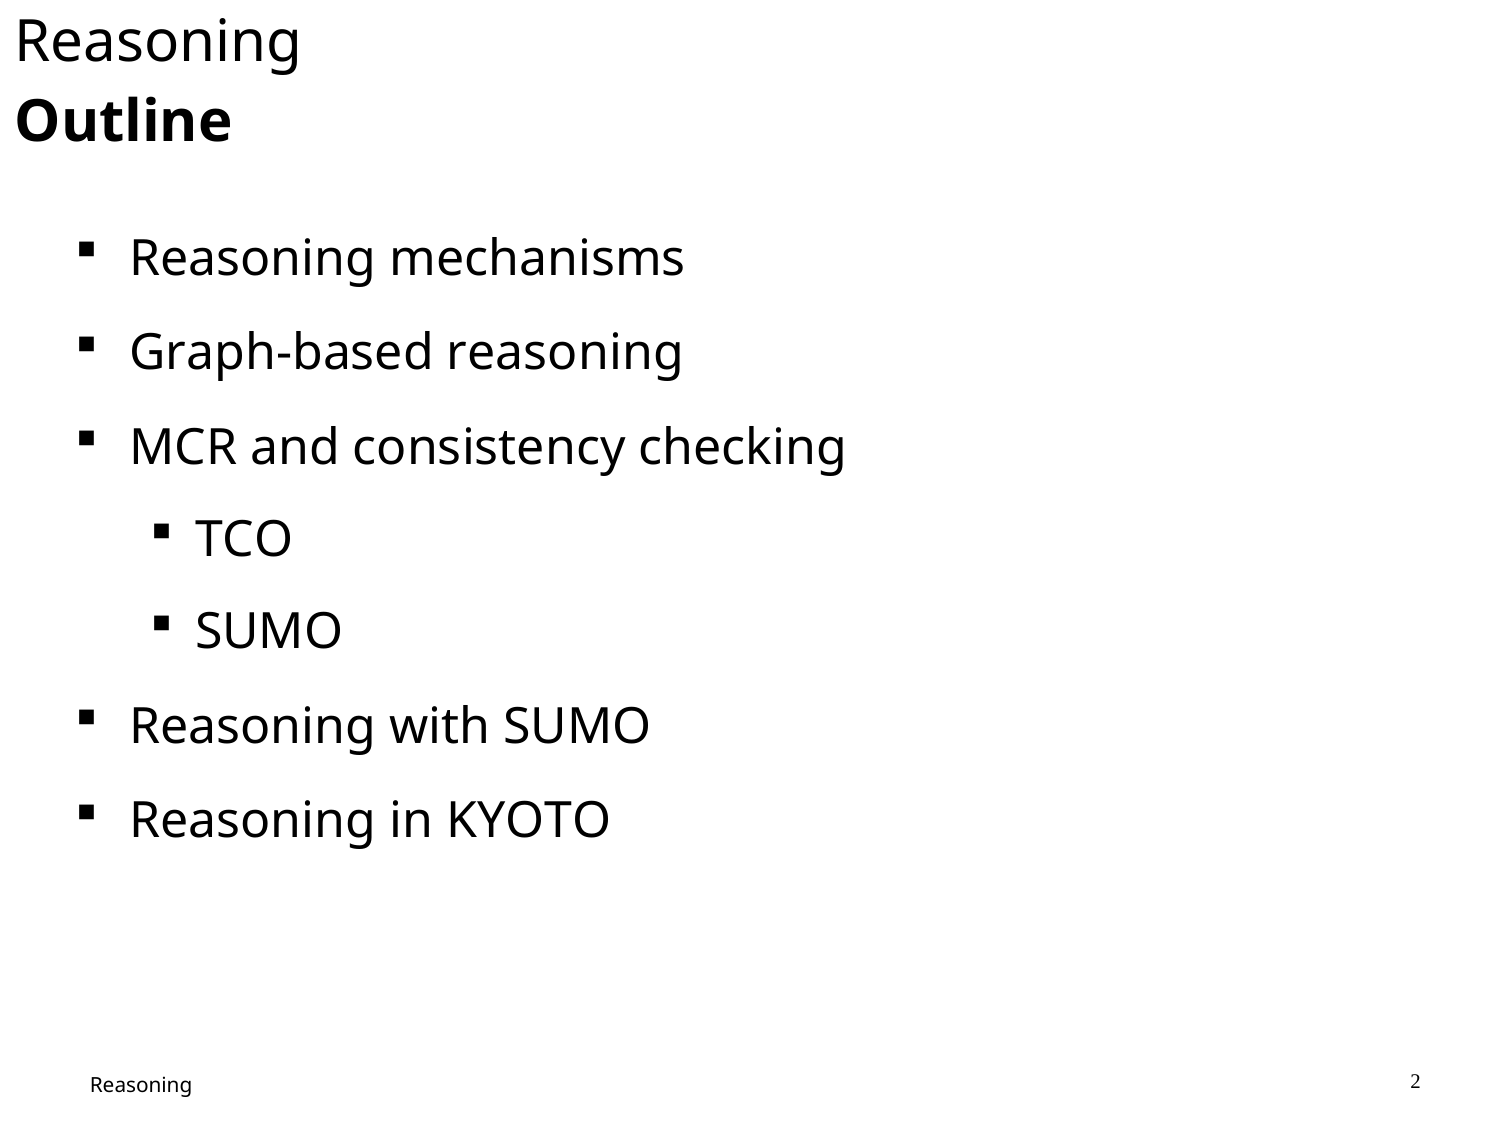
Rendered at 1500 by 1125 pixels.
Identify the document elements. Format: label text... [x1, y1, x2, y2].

title Reasoning Outline [0, 0, 1500, 157]
list Reasoning mechanisms Graph-based reasoning MCR and consistency checking TCO SUMO Reasoning with SUMO Reasoning in KYOTO [74, 212, 1436, 1000]
